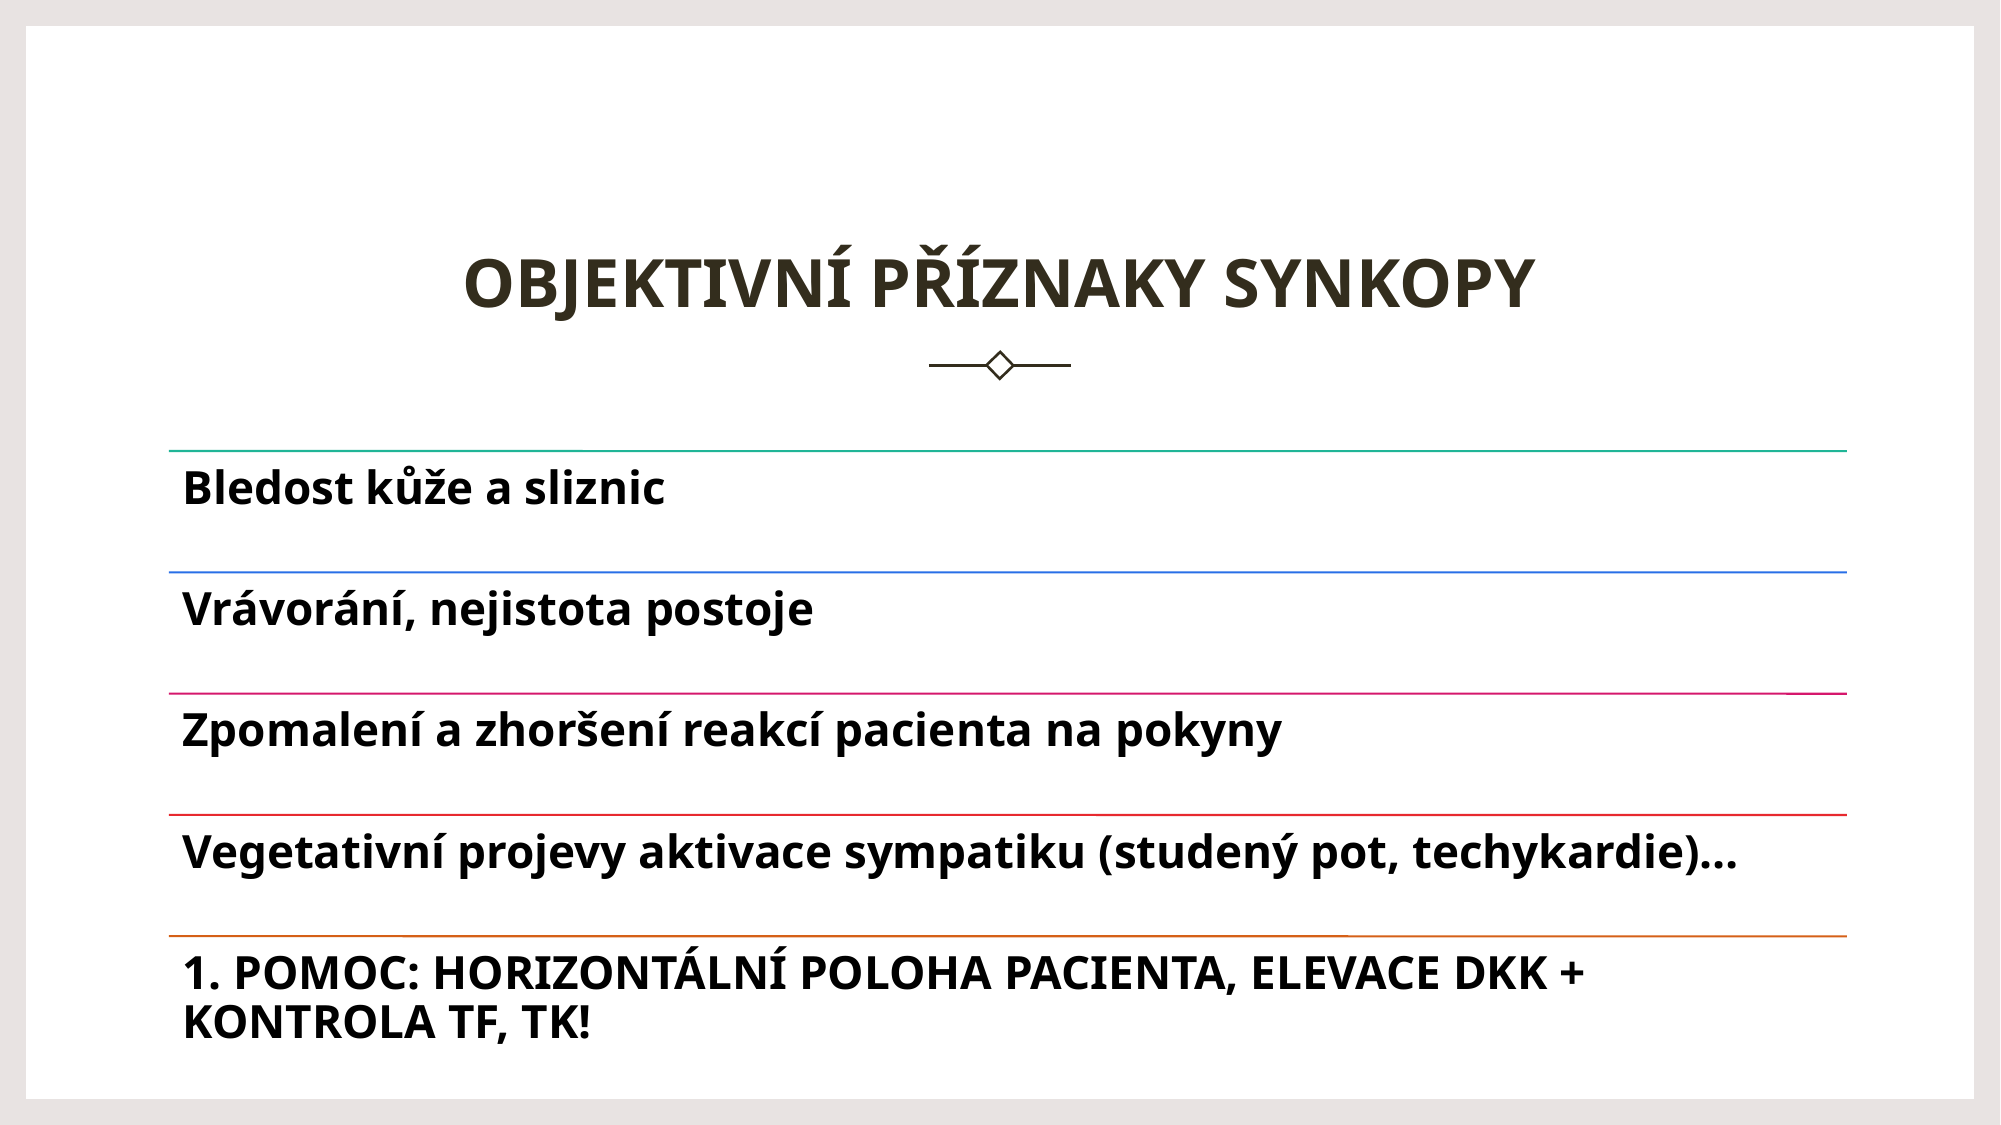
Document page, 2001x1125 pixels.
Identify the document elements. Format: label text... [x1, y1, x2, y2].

text_box Zpomalení a zhoršení reakcí pacienta na pokyny [168, 693, 1847, 813]
text_box 1. POMOC: HORIZONTÁLNÍ POLOHA PACIENTA, ELEVACE DKK + KONTROLA TF, TK! [168, 936, 1847, 1058]
title OBJEKTIVNÍ PŘÍZNAKY SYNKOPY [168, 158, 1832, 329]
text_box Vrávorání, nejistota postoje [168, 572, 1847, 692]
text_box [0, 0, 2000, 1125]
text_box Bledost kůže a sliznic [168, 451, 1847, 571]
text_box Vegetativní projevy aktivace sympatiku (studený pot, techykardie)… [168, 814, 1847, 935]
